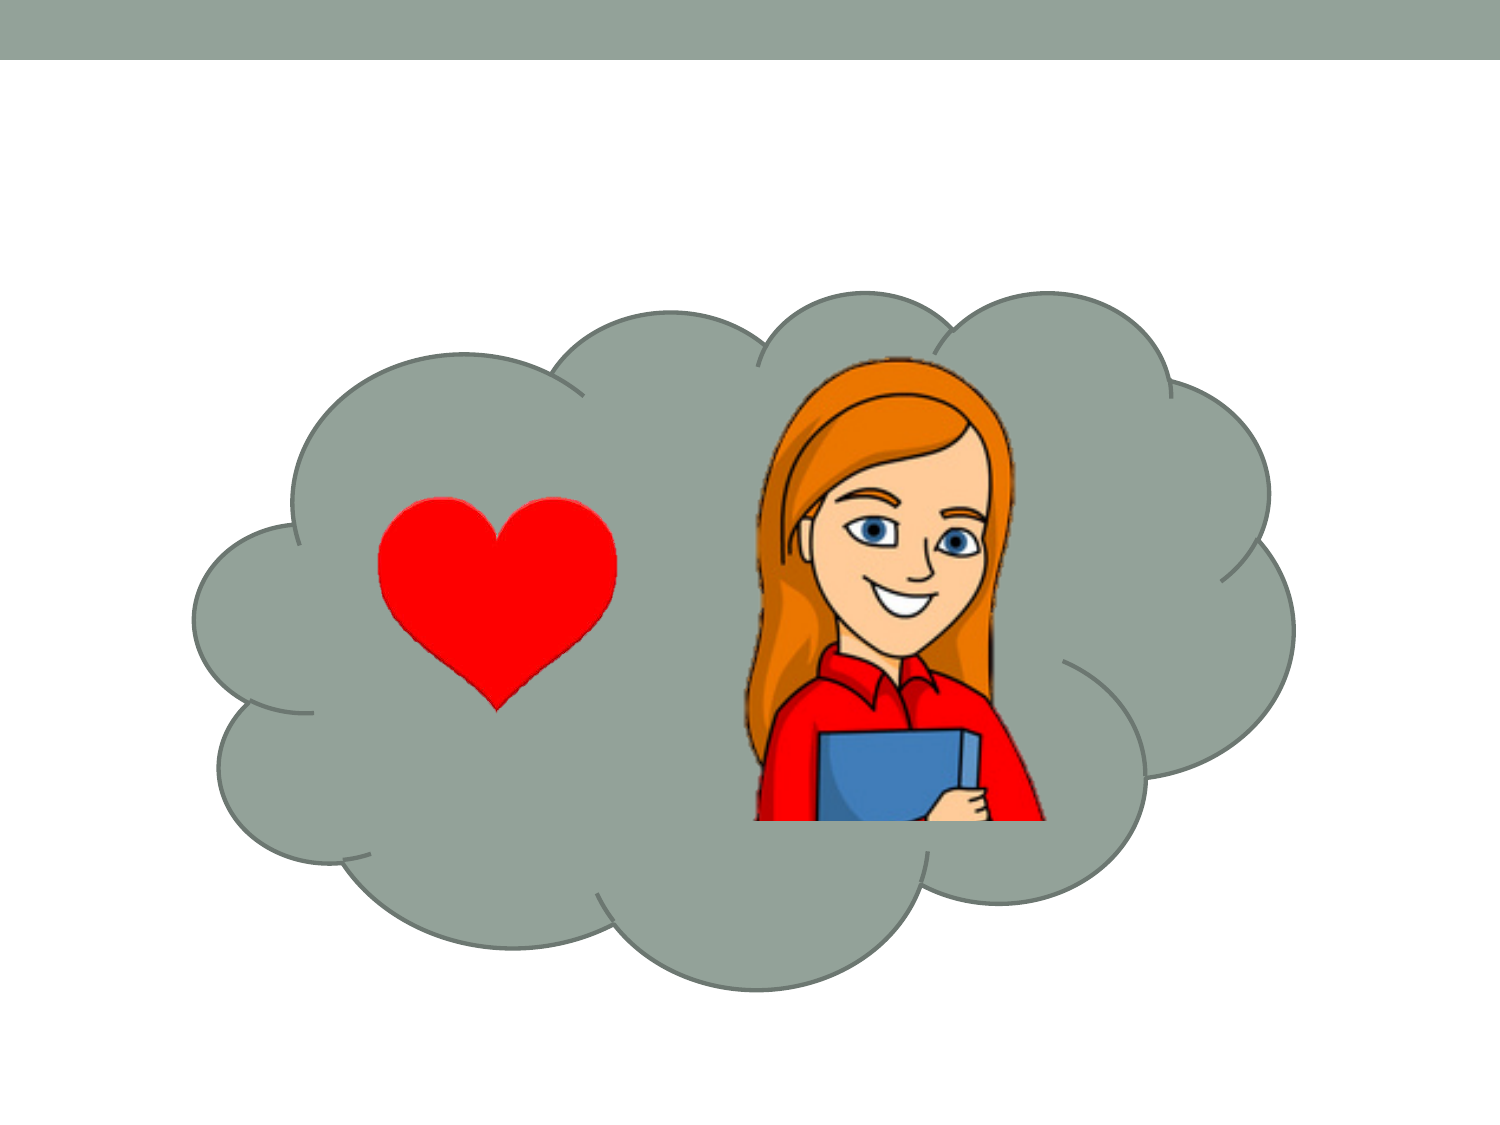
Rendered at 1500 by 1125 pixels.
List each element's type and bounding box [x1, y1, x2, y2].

picture [360, 467, 634, 742]
picture [702, 0, 1140, 821]
text_box [193, 312, 1137, 991]
text_box [1140, 328, 1294, 813]
